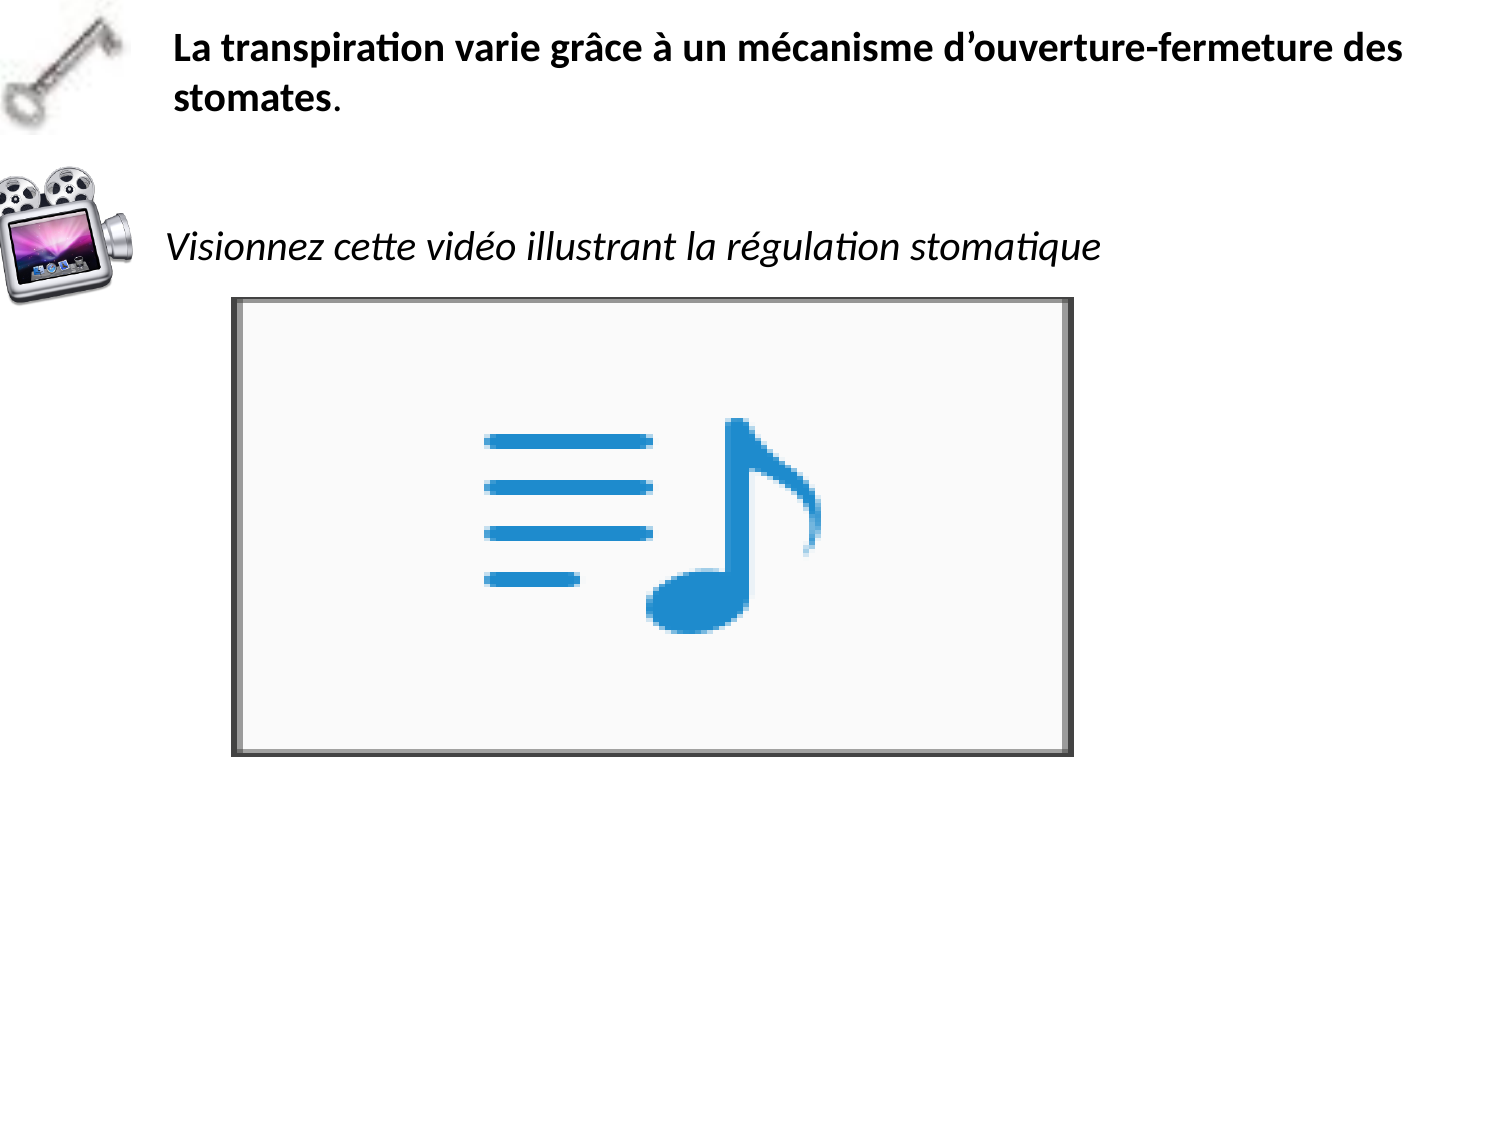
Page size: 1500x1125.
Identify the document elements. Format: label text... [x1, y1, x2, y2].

picture [0, 0, 131, 135]
picture [0, 161, 134, 307]
text_box [230, 295, 1075, 758]
list La transpiration varie grâce à un mécanisme d’ouverture-fermeture des stomates. Visionnez cette vidéo illustrant la régulation stomatique [93, 12, 1443, 1016]
